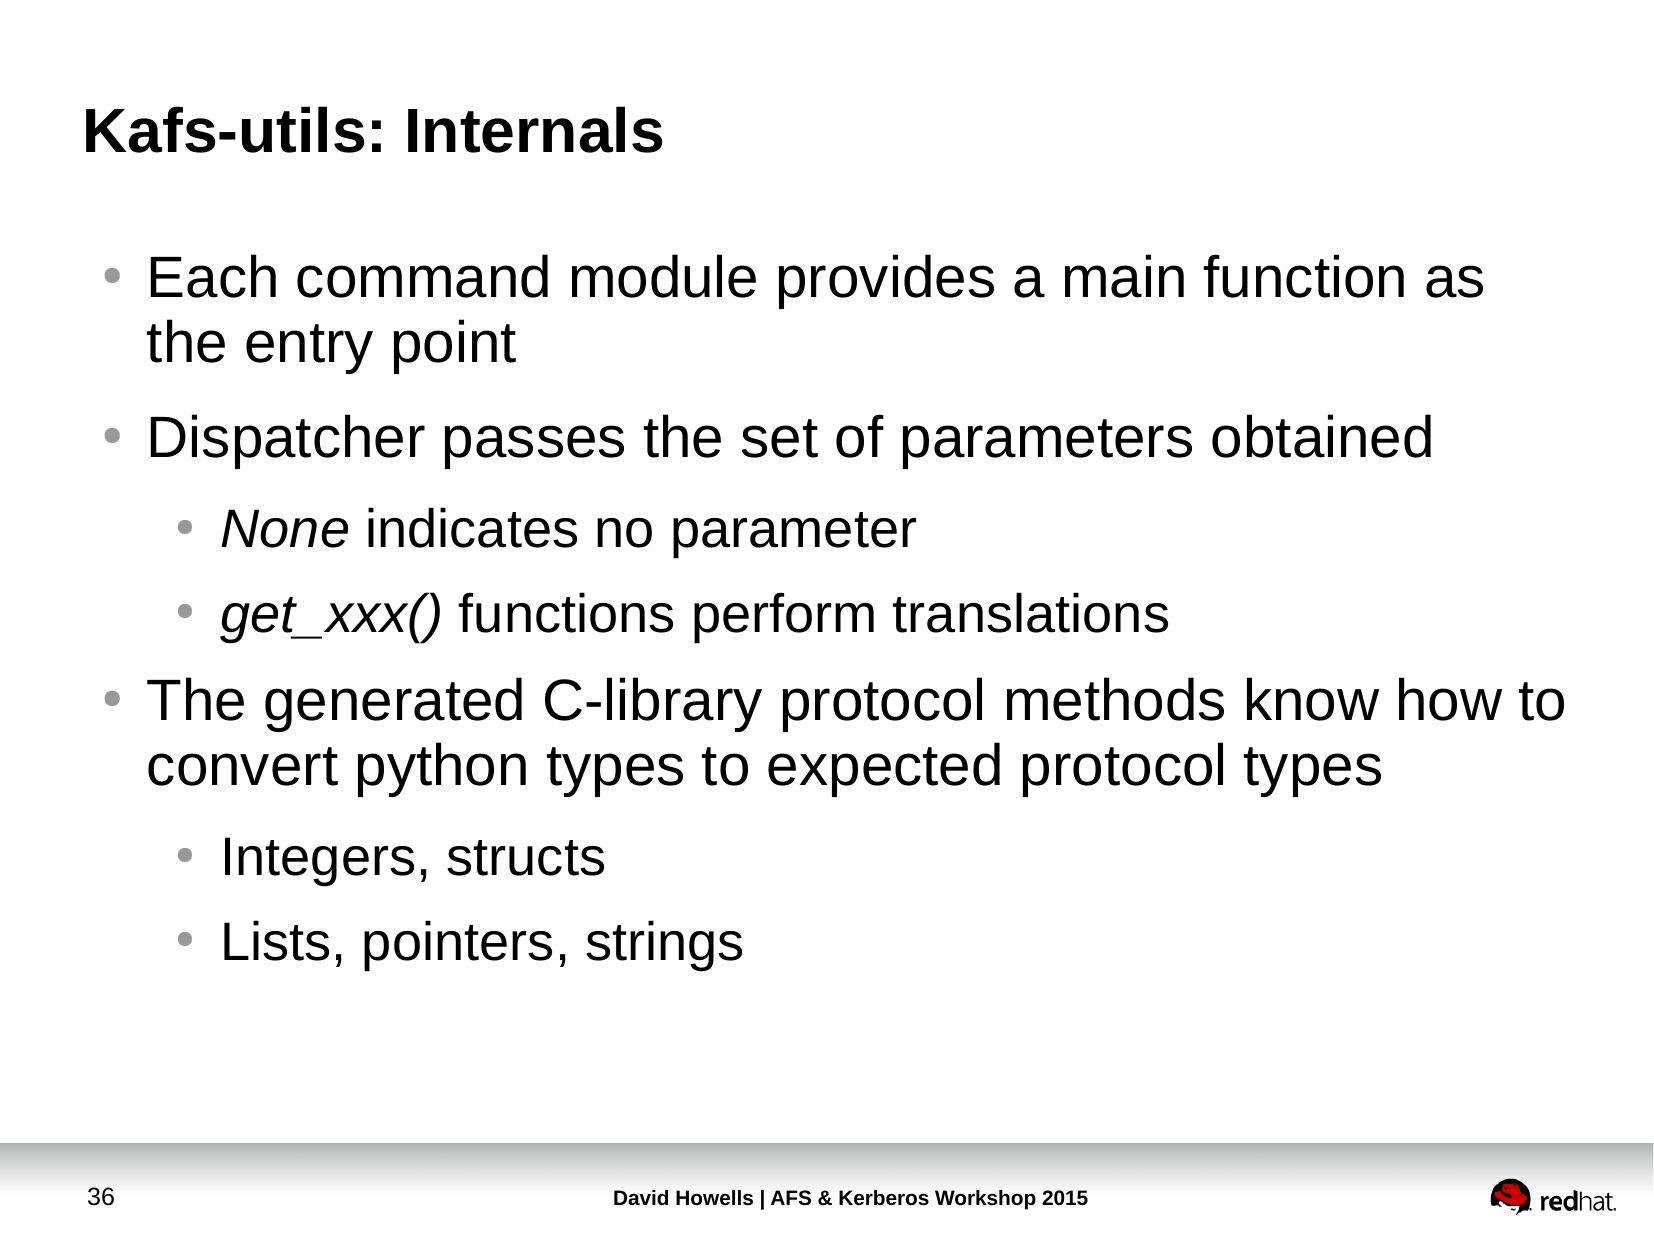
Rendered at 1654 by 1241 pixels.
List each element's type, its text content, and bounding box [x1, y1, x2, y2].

picture [0, 1143, 1654, 1241]
title Kafs-utils: Internals [82, 37, 1571, 226]
list Each command module provides a main function as the entry point Dispatcher passes the set of parameters obtained None indicates no parameter get_xxx() functions perform translations The generated C-library protocol methods know how to convert python types to expected protocol types Integers, structs Lists, pointers, strings [86, 244, 1576, 1039]
